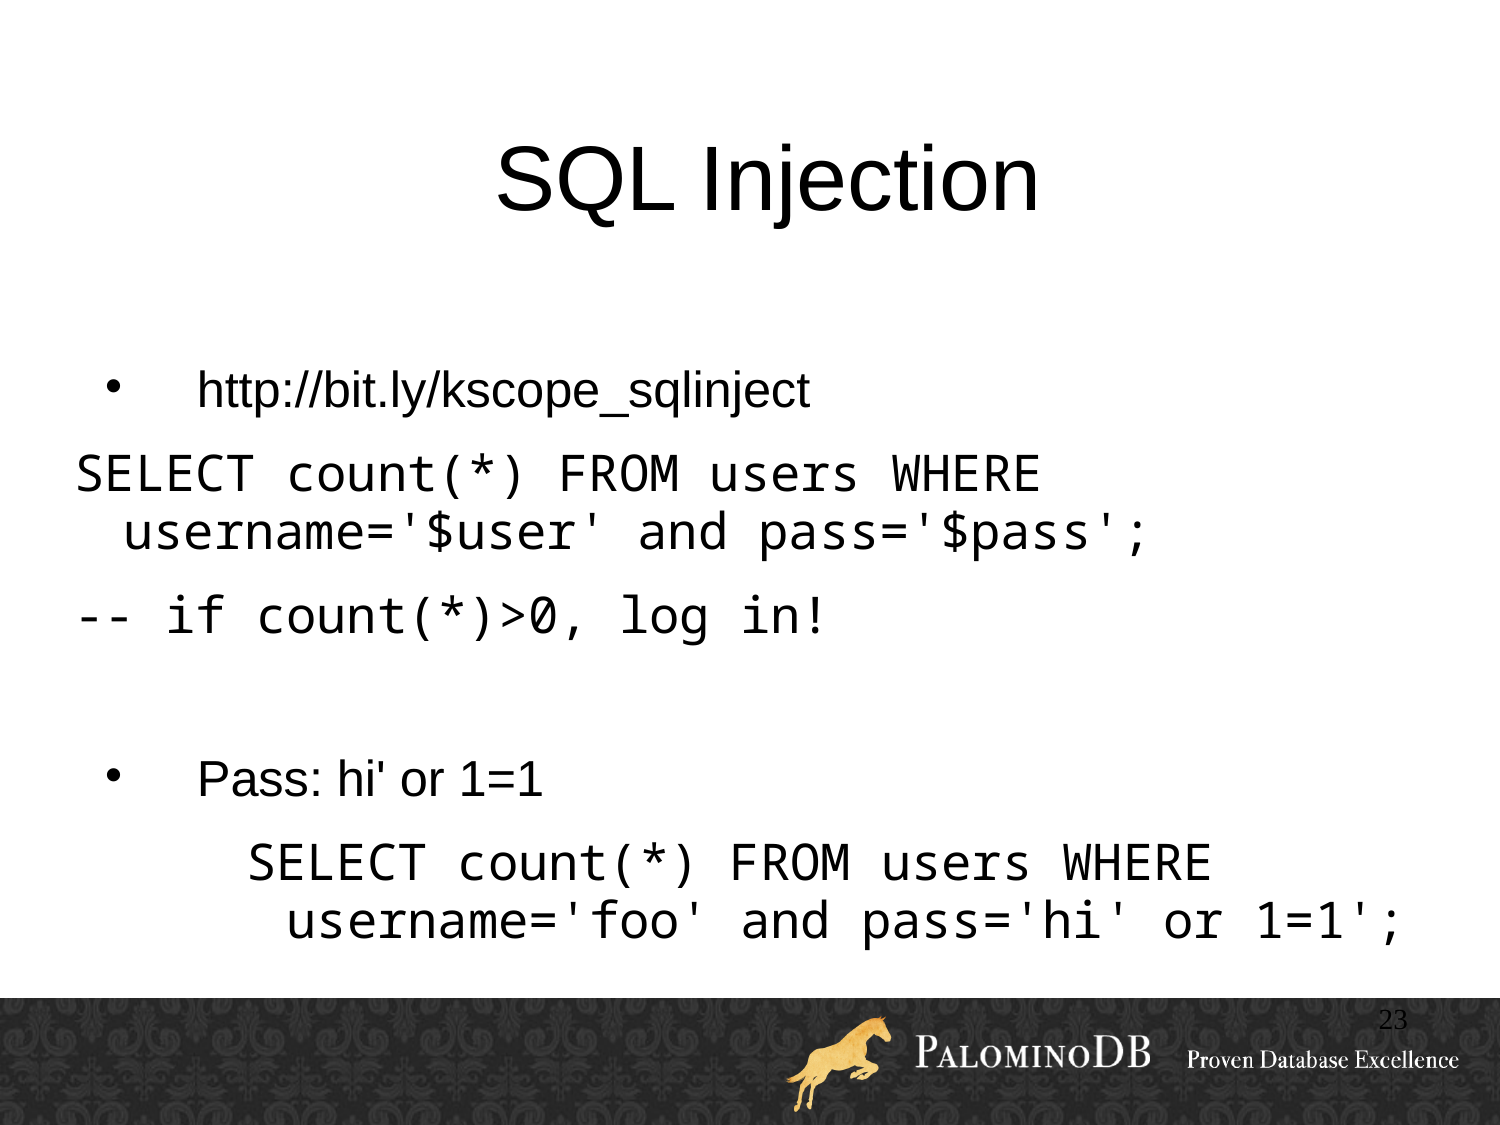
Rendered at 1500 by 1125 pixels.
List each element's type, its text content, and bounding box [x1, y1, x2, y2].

title SQL Injection [127, 82, 1409, 263]
list http://bit.ly/kscope_sqlinject SELECT count(*) FROM users WHERE username='$user' and pass='$pass'; -- if count(*)>0, log in! Pass: hi' or 1=1 SELECT count(*) FROM users WHERE username='foo' and pass='hi' or 1=1'; [74, 263, 1425, 1006]
picture [0, 998, 1500, 1125]
